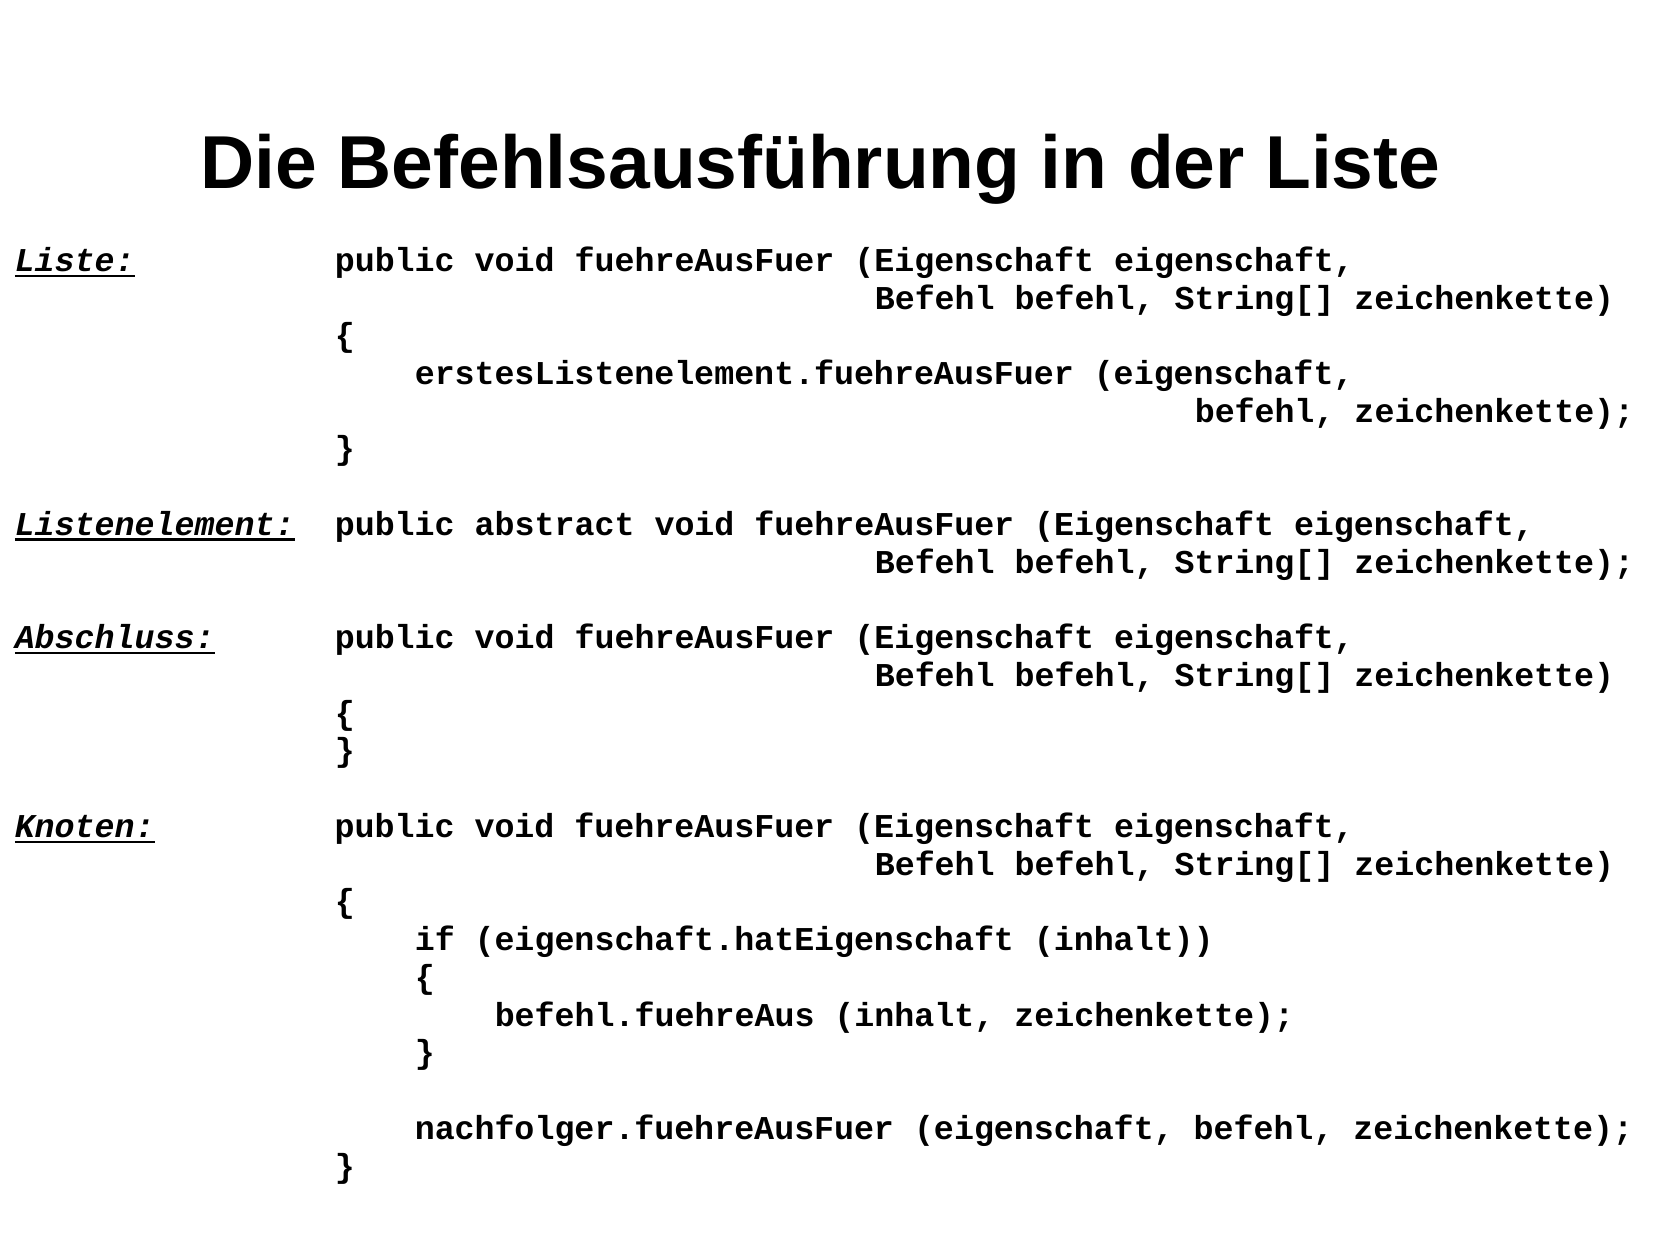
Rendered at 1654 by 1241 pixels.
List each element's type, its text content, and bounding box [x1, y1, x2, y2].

title Die Befehlsausführung in der Liste [76, 118, 1565, 207]
text_box Liste: public void fuehreAusFuer (Eigenschaft eigenschaft, Befehl befehl, String[] zeichenkette) { erstesListenelement.fuehreAusFuer (eigenschaft, befehl, zeichenkette); } Listenelement: public abstract void fuehreAusFuer (Eigenschaft eigenschaft, Befehl befehl, String[] zeichenkette); Abschluss: public void fuehreAusFuer (Eigenschaft eigenschaft, Befehl befehl, String[] zeichenkette) { } Knoten: public void fuehreAusFuer (Eigenschaft eigenschaft, Befehl befehl, String[] zeichenkette) { if (eigenschaft.hatEigenschaft (inhalt)) { befehl.fuehreAus (inhalt, zeichenkette); } nachfolger.fuehreAusFuer (eigenschaft, befehl, zeichenkette); } [0, 236, 1654, 1191]
